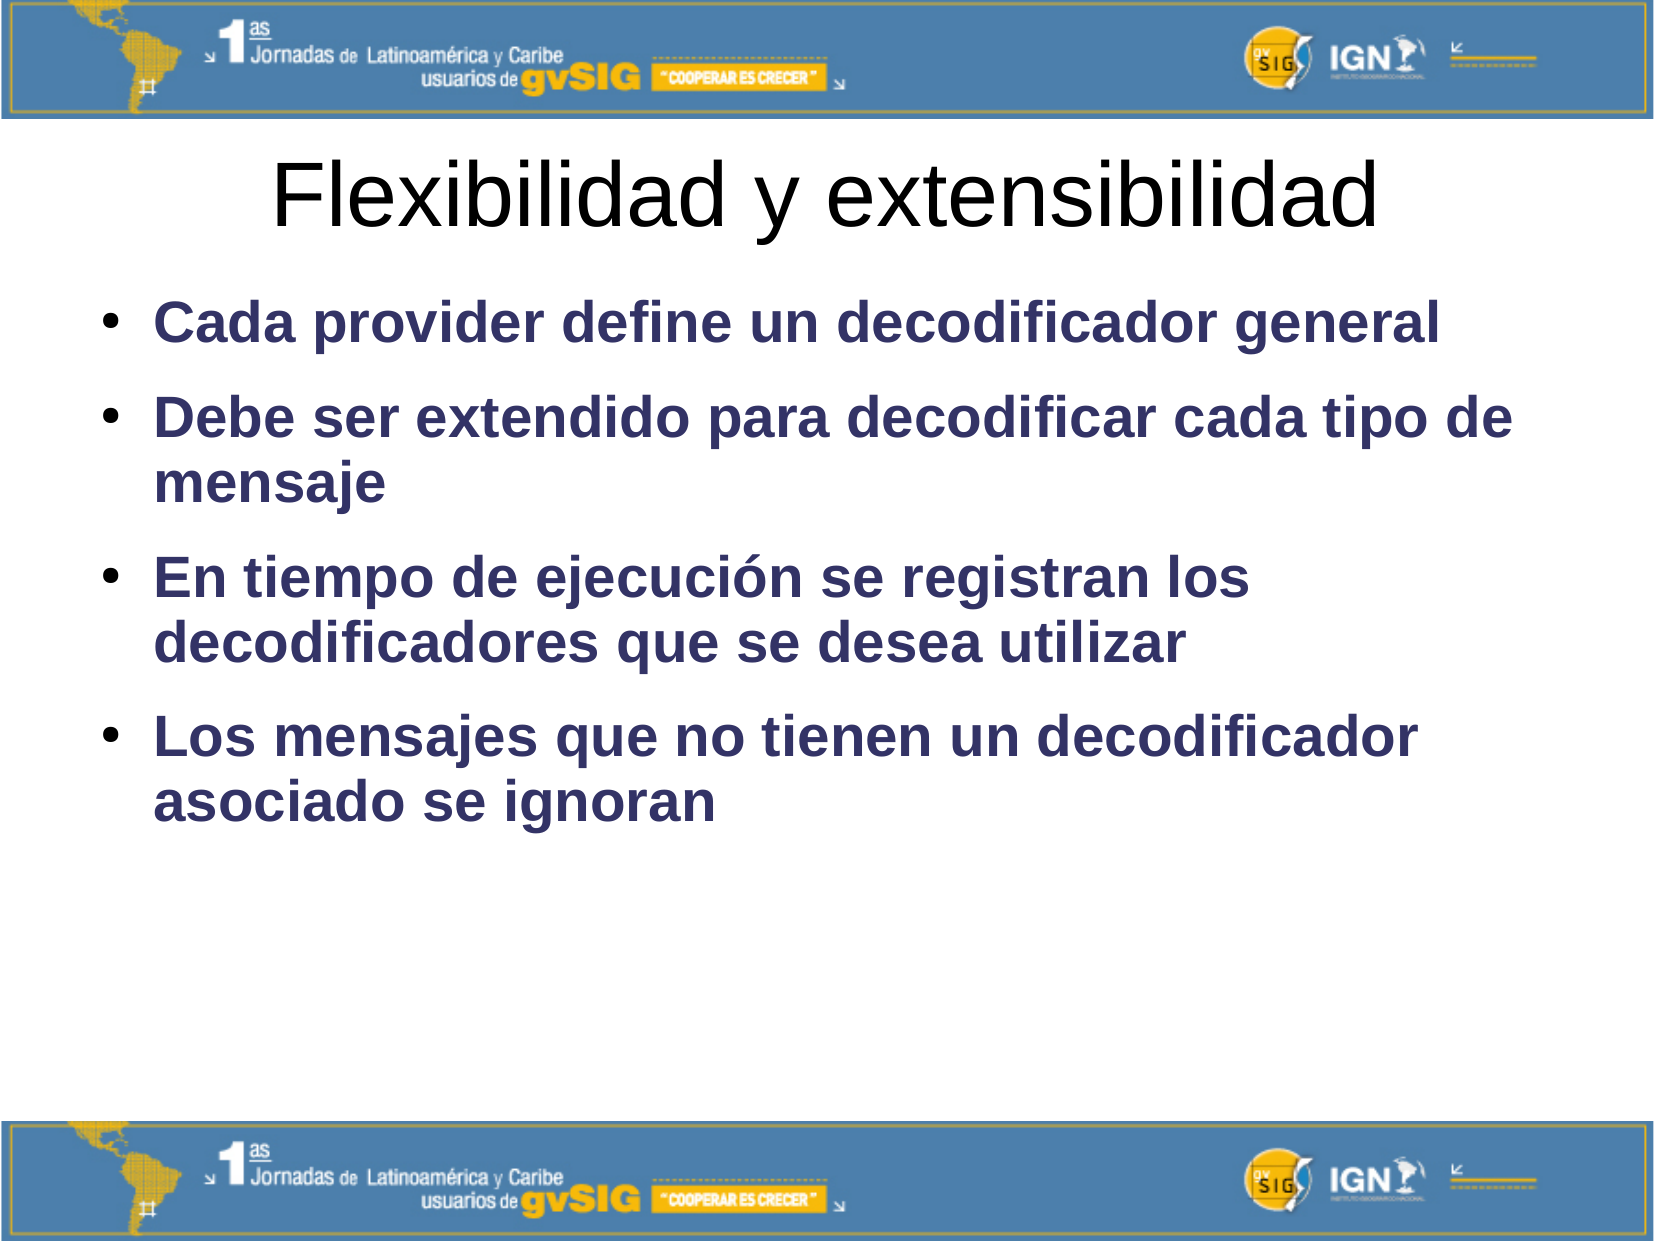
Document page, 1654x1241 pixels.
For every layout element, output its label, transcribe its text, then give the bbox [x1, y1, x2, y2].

picture [0, 0, 1654, 119]
picture [0, 1121, 1654, 1241]
title Flexibilidad y extensibilidad [82, 90, 1571, 290]
list Cada provider define un decodificador general Debe ser extendido para decodificar cada tipo de mensaje En tiempo de ejecución se registran los decodificadores que se desea utilizar Los mensajes que no tienen un decodificador asociado se ignoran [82, 290, 1571, 1109]
